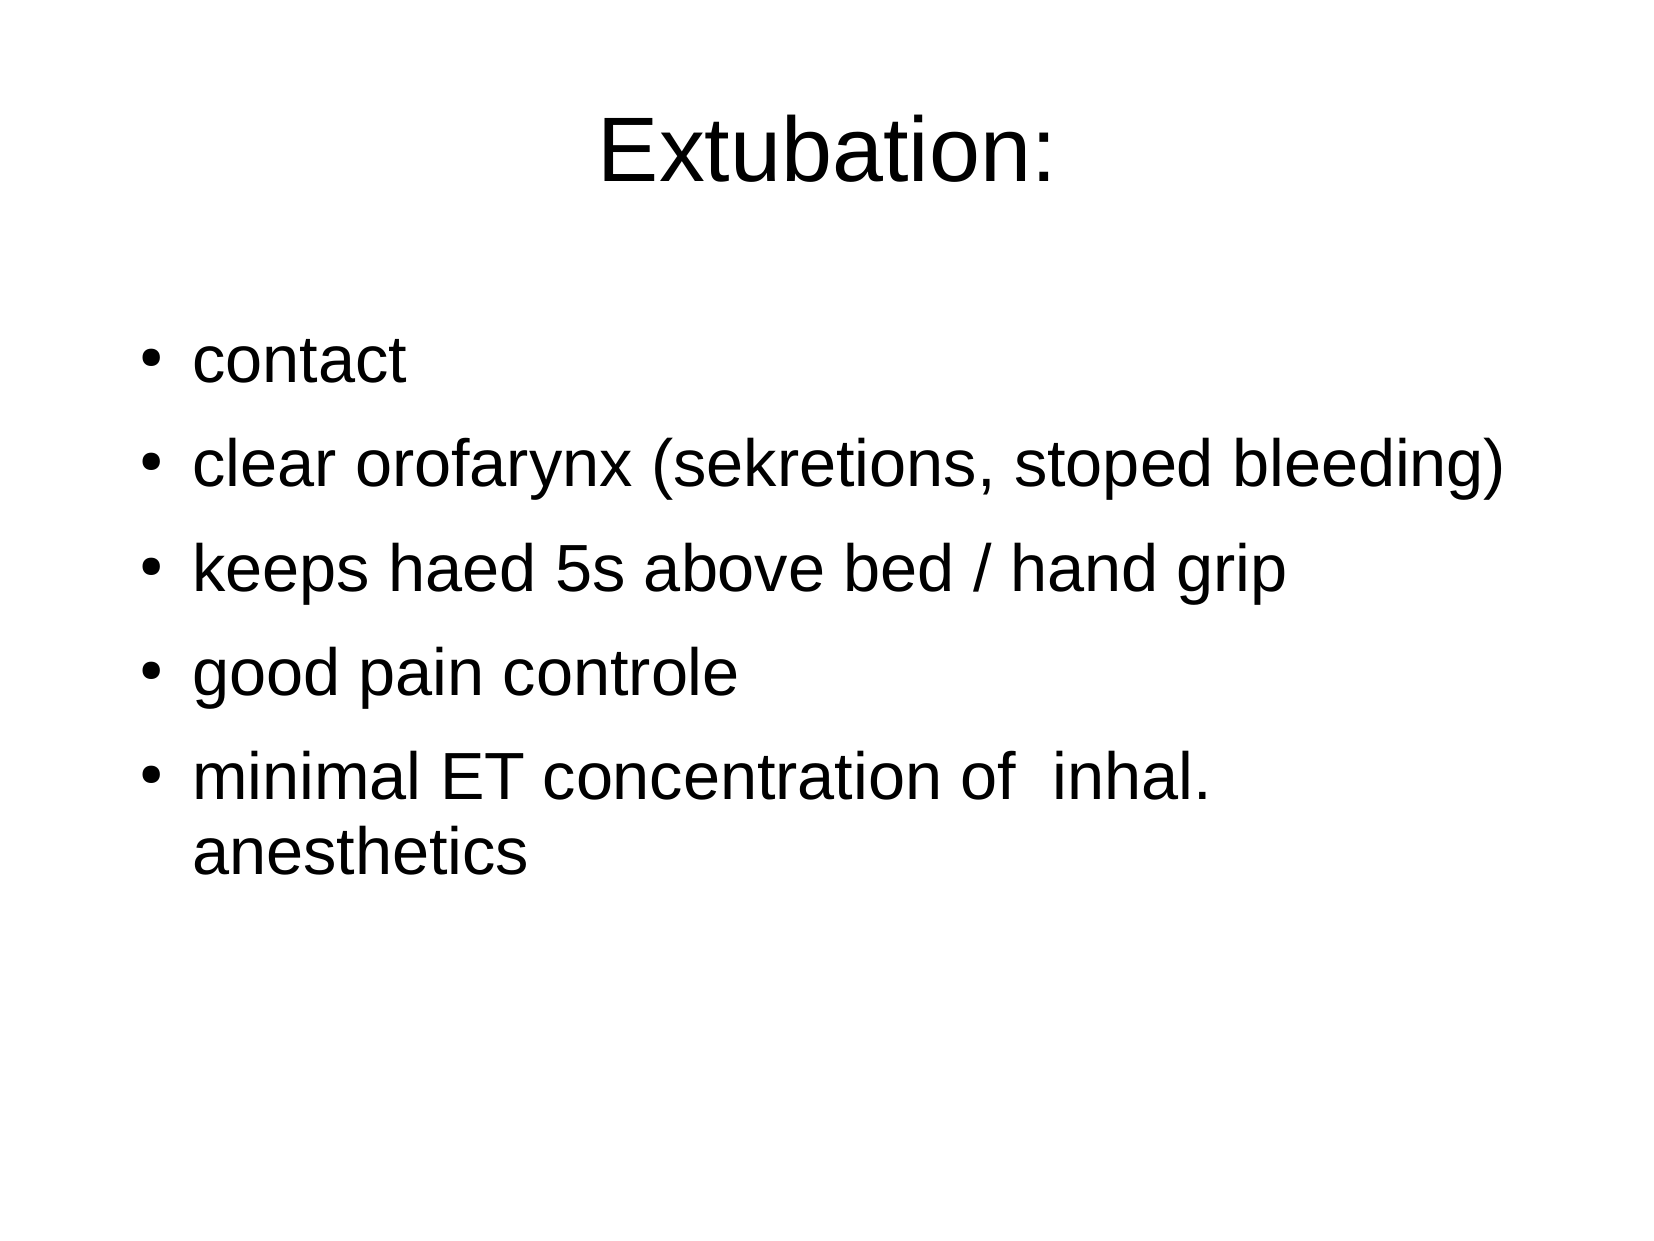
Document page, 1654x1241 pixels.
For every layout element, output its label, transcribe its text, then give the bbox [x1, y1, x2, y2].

list contact clear orofarynx (sekretions, stoped bleeding) keeps haed 5s above bed / hand grip good pain controle minimal ET concentration of inhal. anesthetics [121, 322, 1561, 1118]
title Extubation: [121, 53, 1534, 247]
